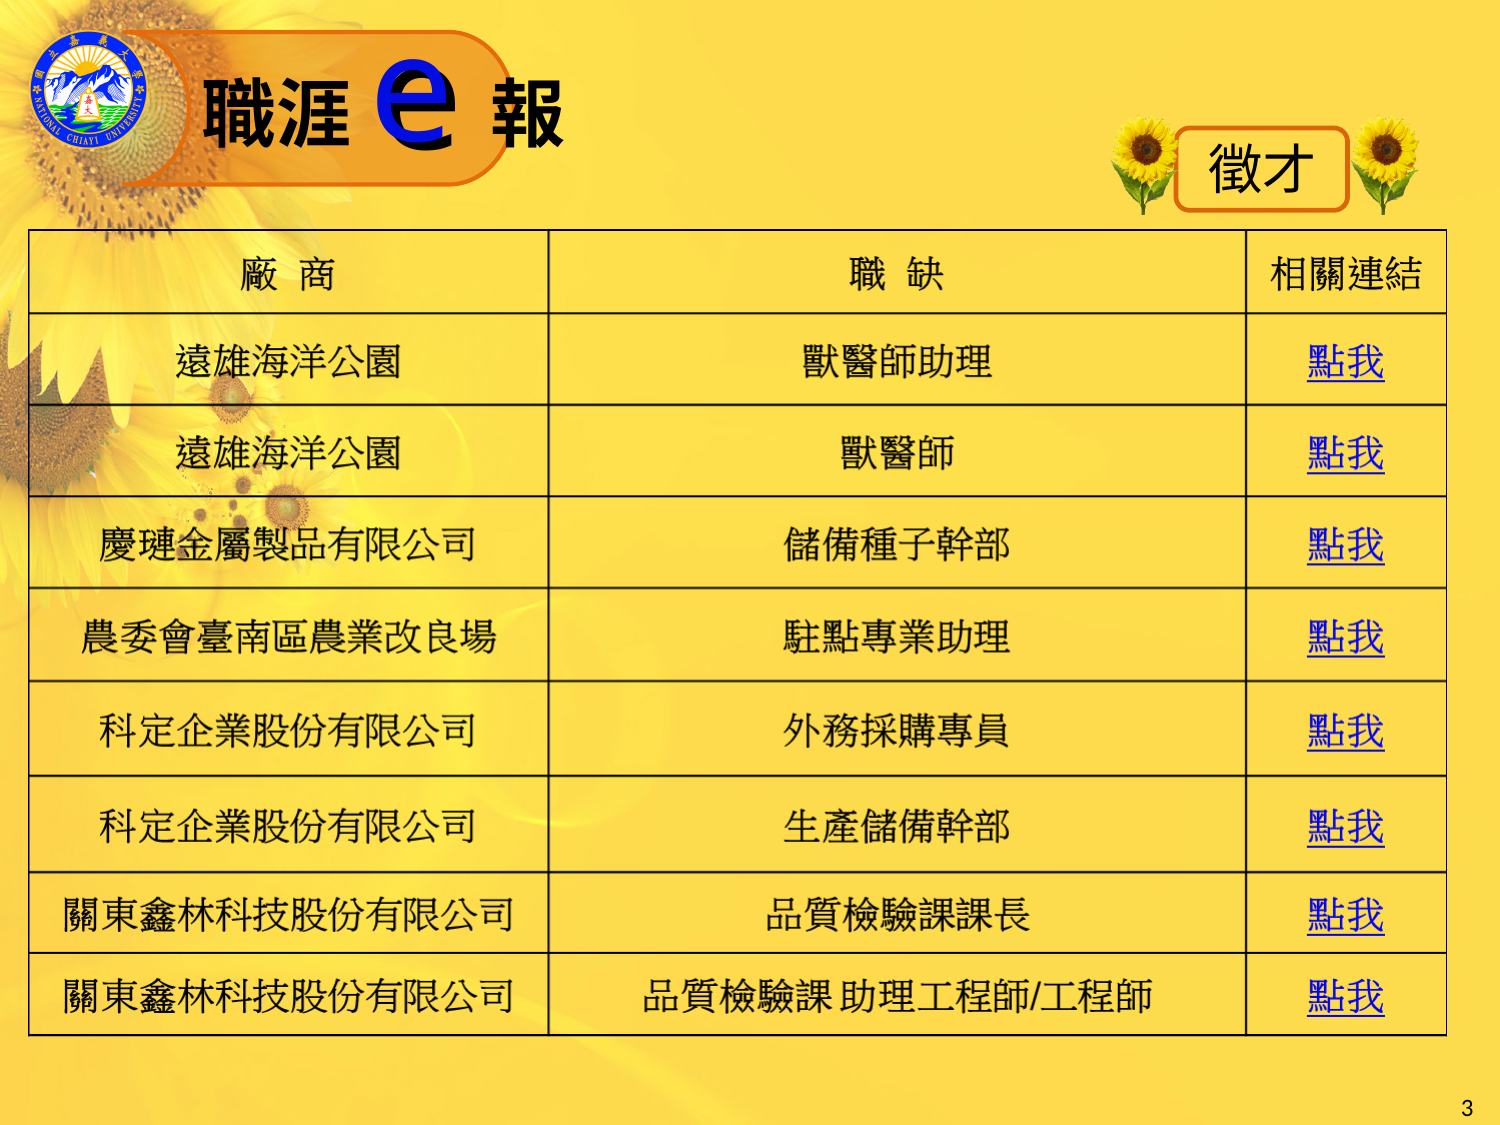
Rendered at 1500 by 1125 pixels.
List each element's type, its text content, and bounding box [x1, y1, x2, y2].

picture [1333, 113, 1434, 215]
picture [29, 30, 148, 150]
picture [1093, 113, 1194, 215]
text_box [123, 130, 469, 185]
text_box 3 [1445, 1084, 1490, 1125]
text_box [123, 32, 186, 86]
text_box 徵才 [1194, 128, 1333, 209]
text_box 職涯e報 [186, 0, 609, 181]
picture [28, 230, 1447, 1042]
